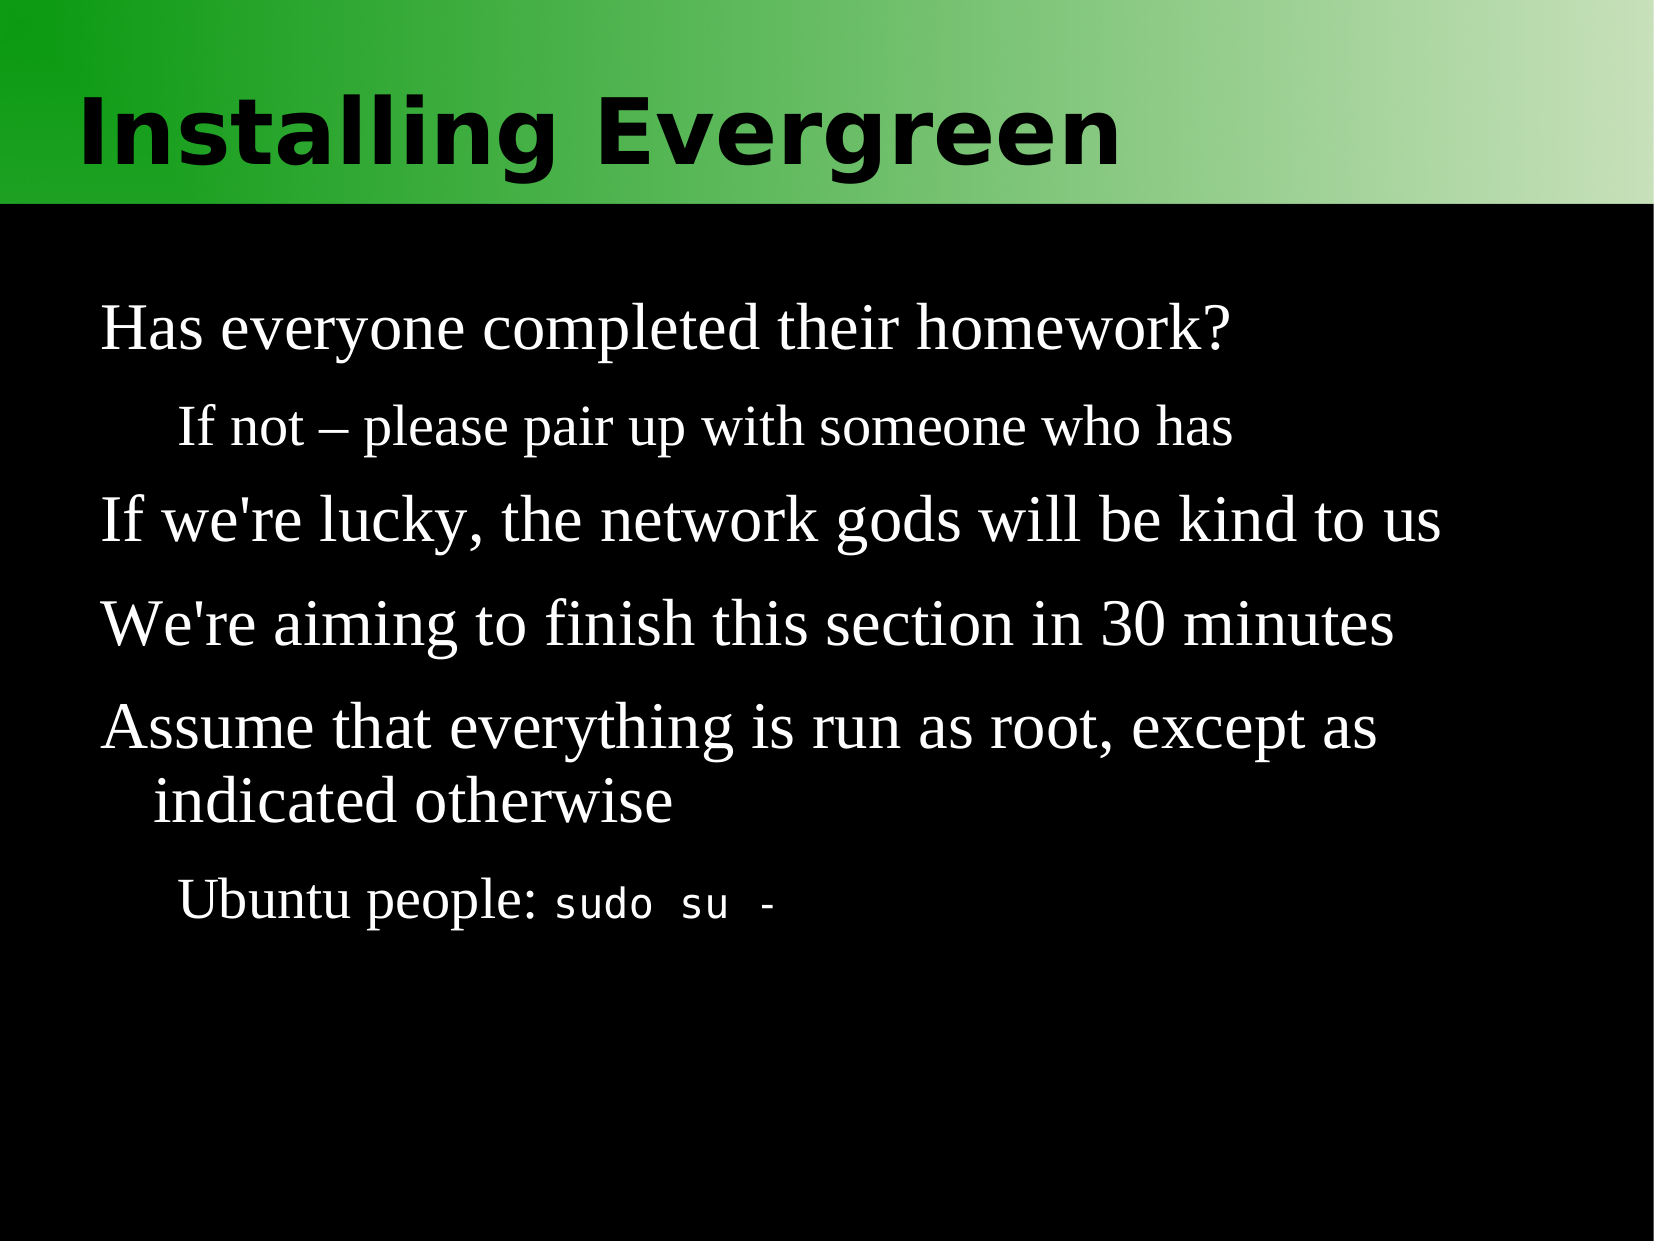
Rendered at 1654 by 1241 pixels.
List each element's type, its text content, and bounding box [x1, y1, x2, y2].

picture [0, 0, 1654, 1241]
list Has everyone completed their homework? If not – please pair up with someone who has If we're lucky, the network gods will be kind to us We're aiming to finish this section in 30 minutes Assume that everything is run as root, except as indicated otherwise Ubuntu people: sudo su - [82, 290, 1571, 1094]
title Installing Evergreen [76, 36, 1565, 229]
